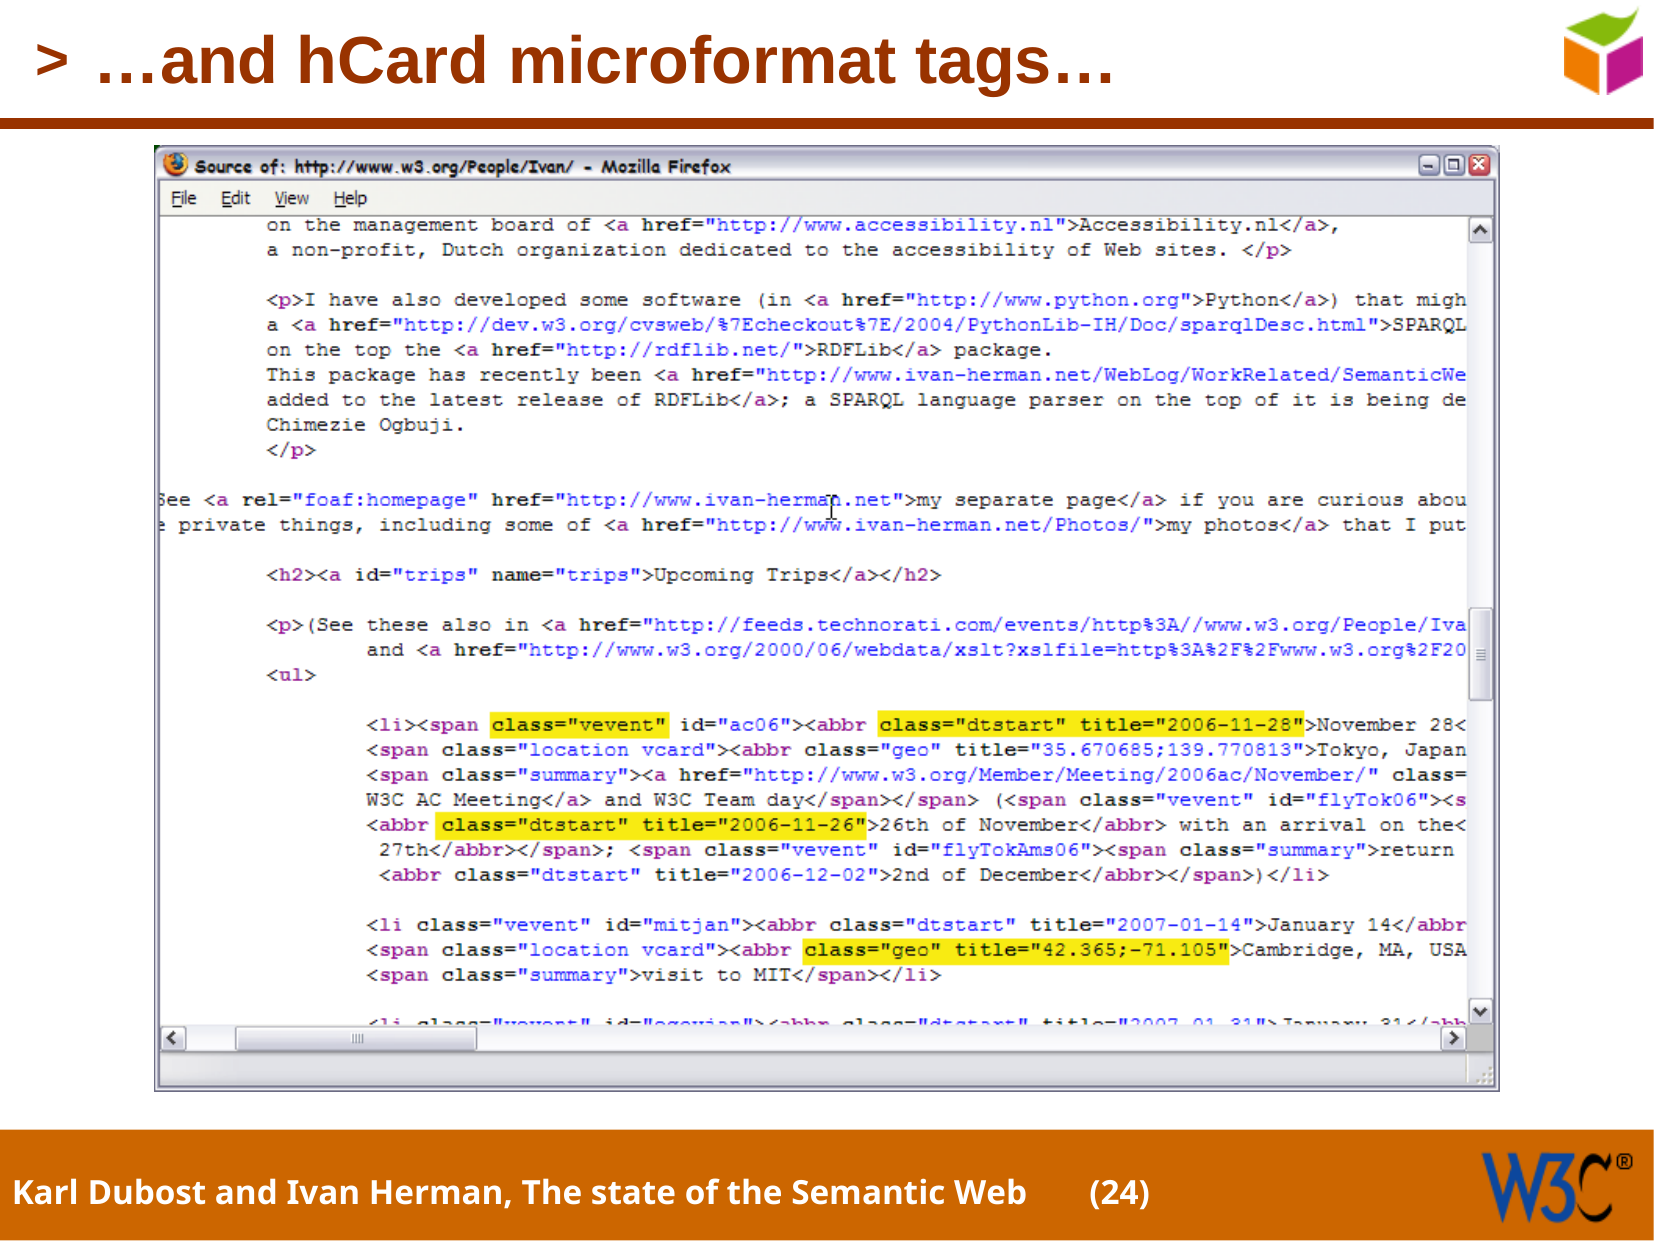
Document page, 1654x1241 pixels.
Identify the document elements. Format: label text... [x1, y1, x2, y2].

title …and hCard microformat tags… [93, 7, 1493, 111]
picture [1477, 1149, 1639, 1228]
picture [154, 145, 1500, 1092]
picture [1564, 5, 1643, 95]
